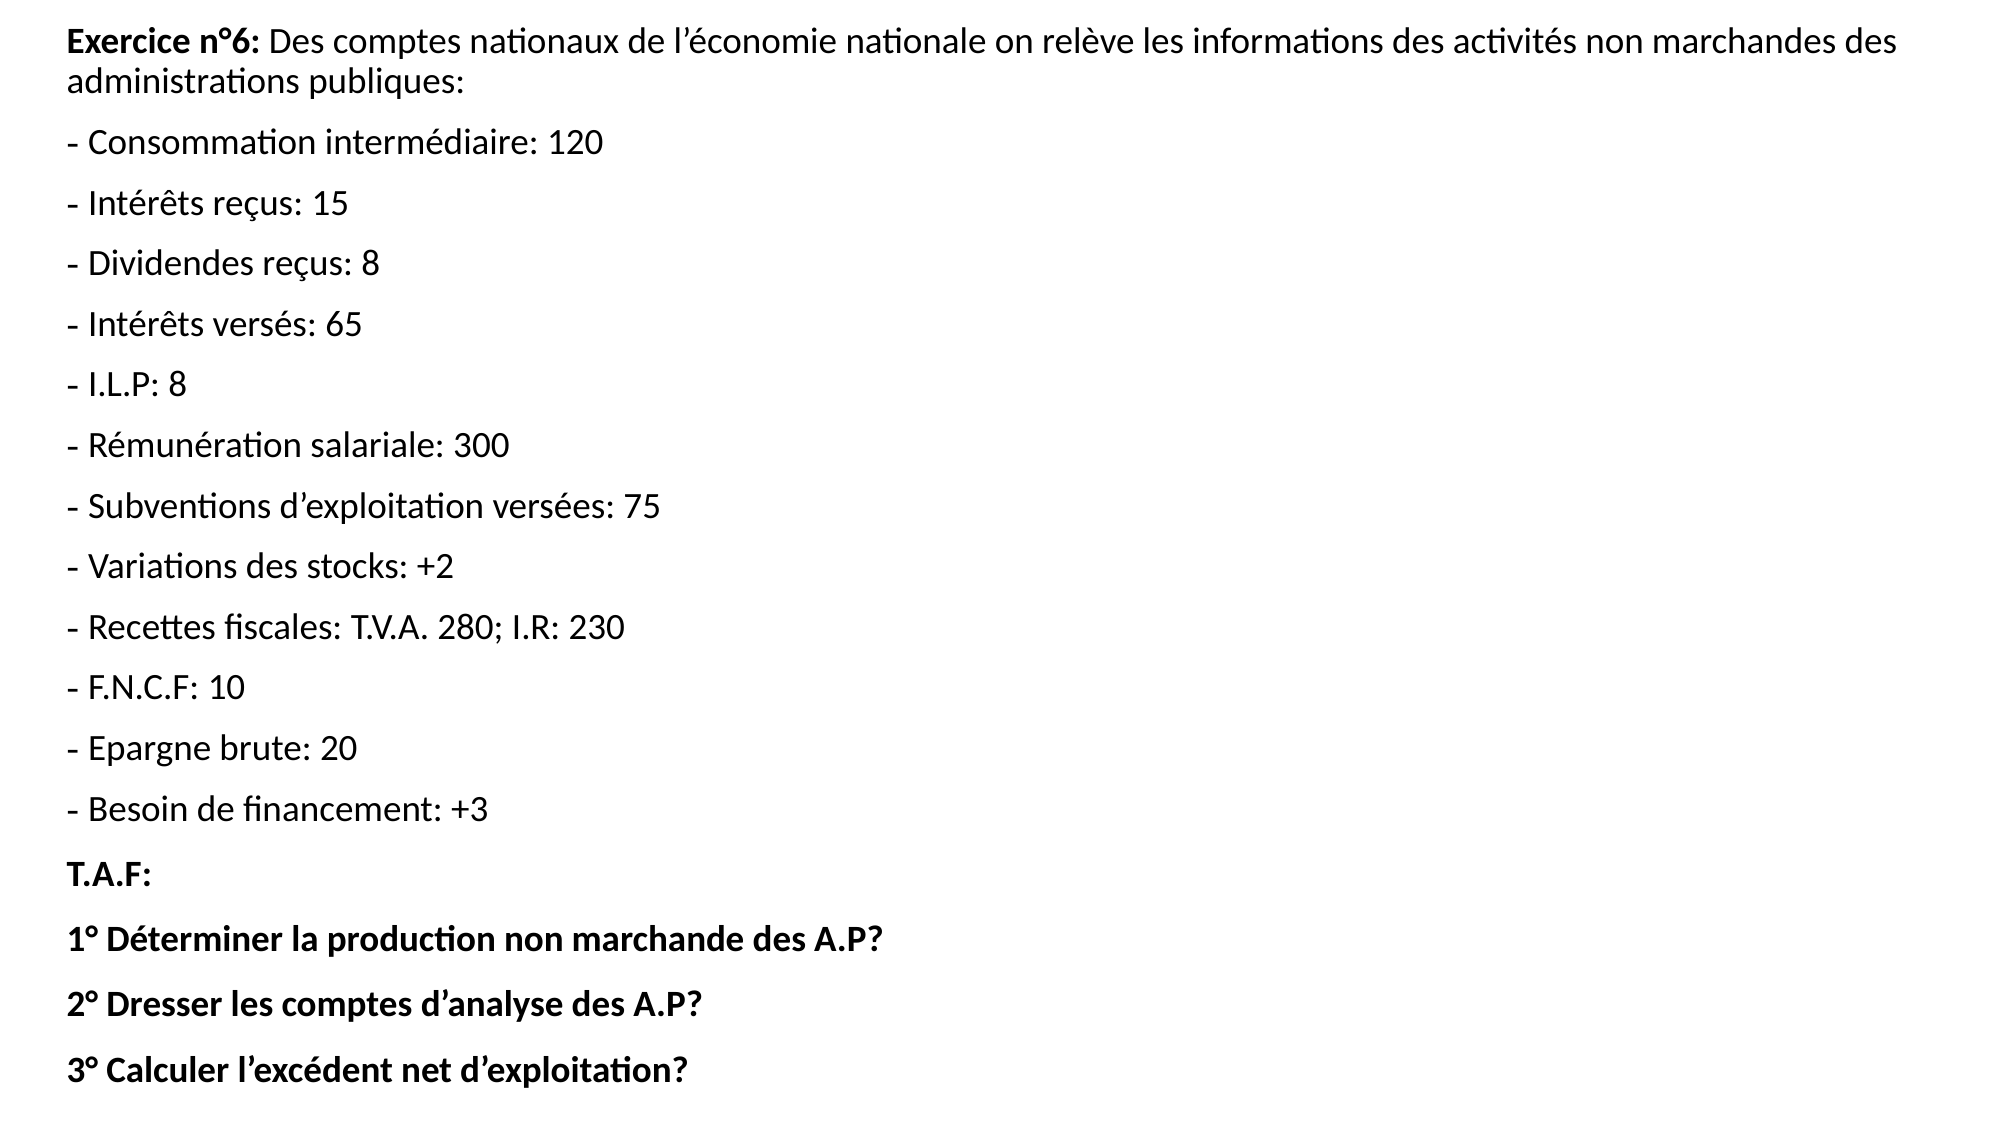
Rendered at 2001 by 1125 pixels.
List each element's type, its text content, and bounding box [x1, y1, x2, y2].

list Exercice n°6: Des comptes nationaux de l’économie nationale on relève les informations des activités non marchandes des administrations publiques: - Consommation intermédiaire: 120 - Intérêts reçus: 15 - Dividendes reçus: 8 - Intérêts versés: 65 - I.L.P: 8 - Rémunération salariale: 300 - Subventions d’exploitation versées: 75 - Variations des stocks: +2 - Recettes fiscales: T.V.A. 280; I.R: 230 - F.N.C.F: 10 - Epargne brute: 20 - Besoin de financement: +3 T.A.F: 1° Déterminer la production non marchande des A.P? 2° Dresser les comptes d’analyse des A.P? 3° Calculer l’excédent net d’exploitation? [51, 14, 1923, 1102]
